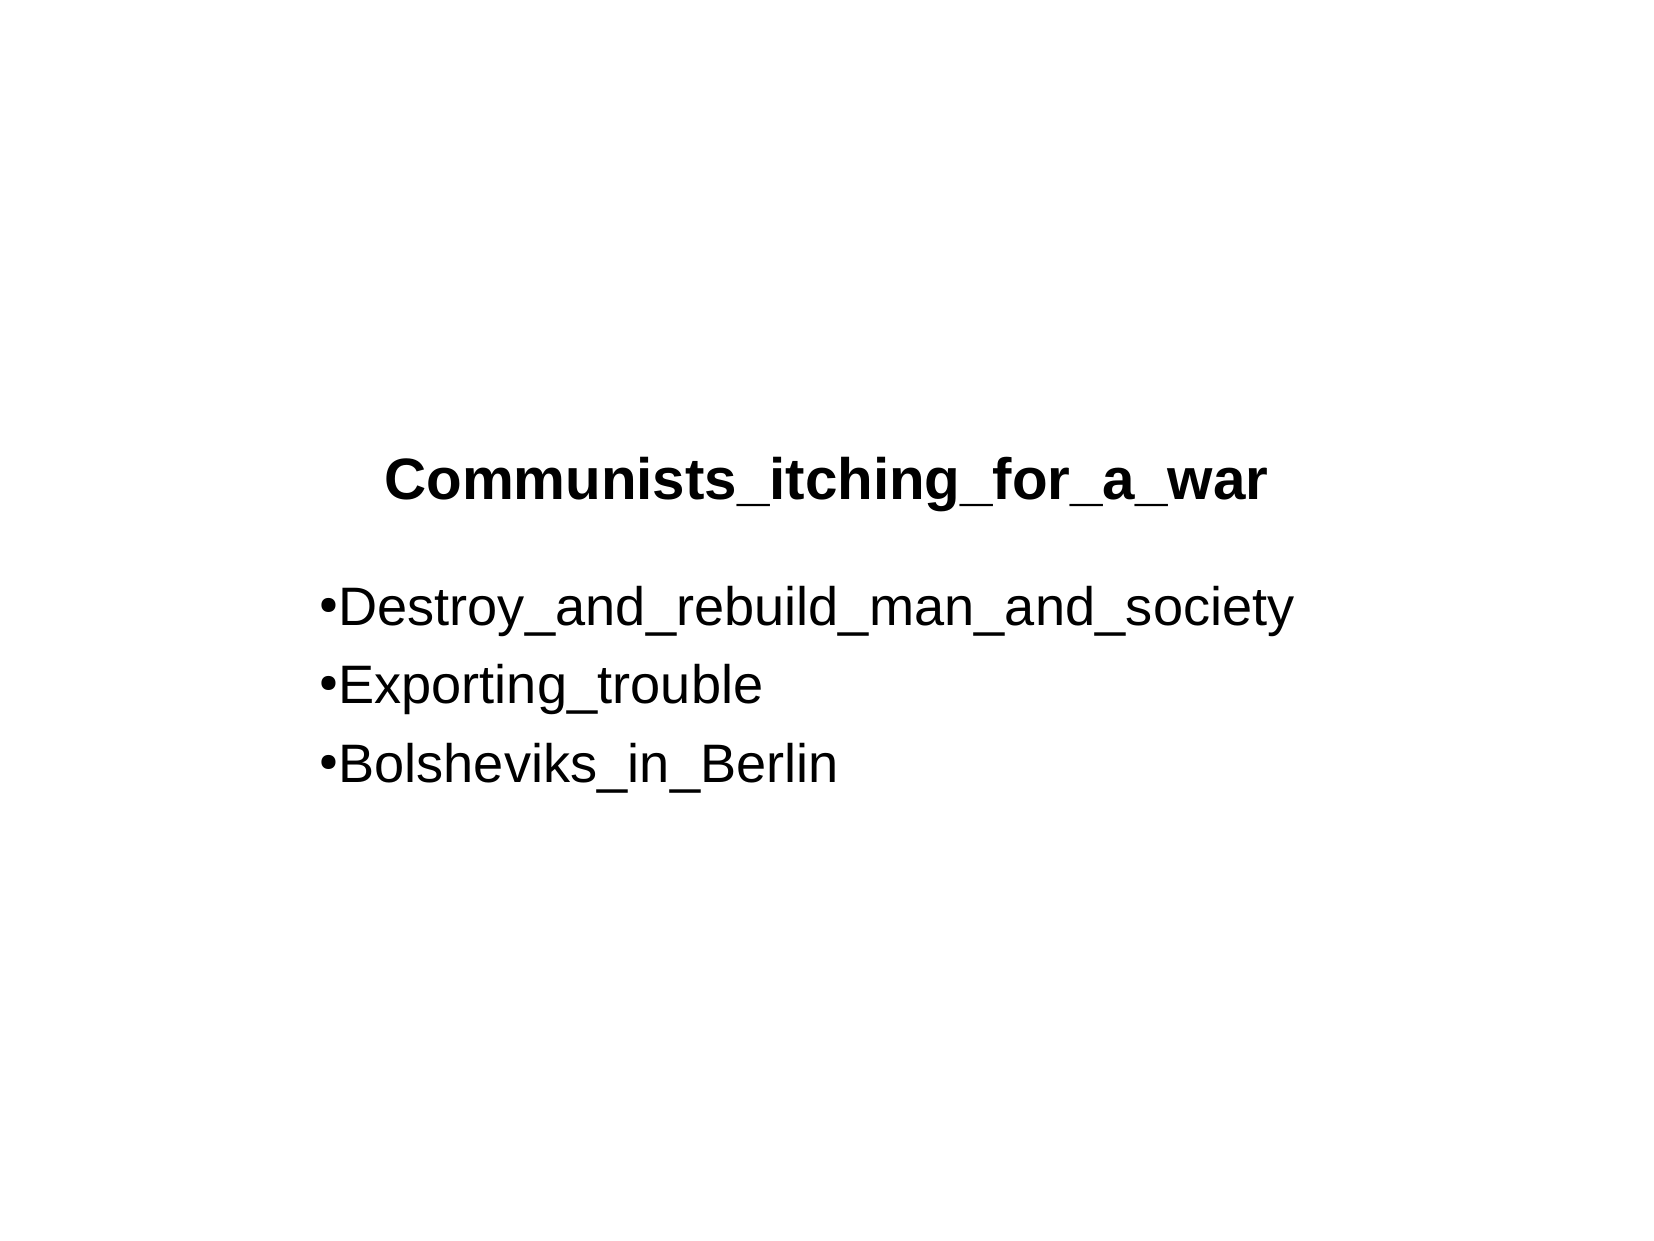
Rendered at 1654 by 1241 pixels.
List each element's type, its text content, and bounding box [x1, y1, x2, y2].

subtitle Communists_itching_for_a_war Destroy_and_rebuild_man_and_society Exporting_trouble Bolsheviks_in_Berlin [82, 153, 1571, 1087]
